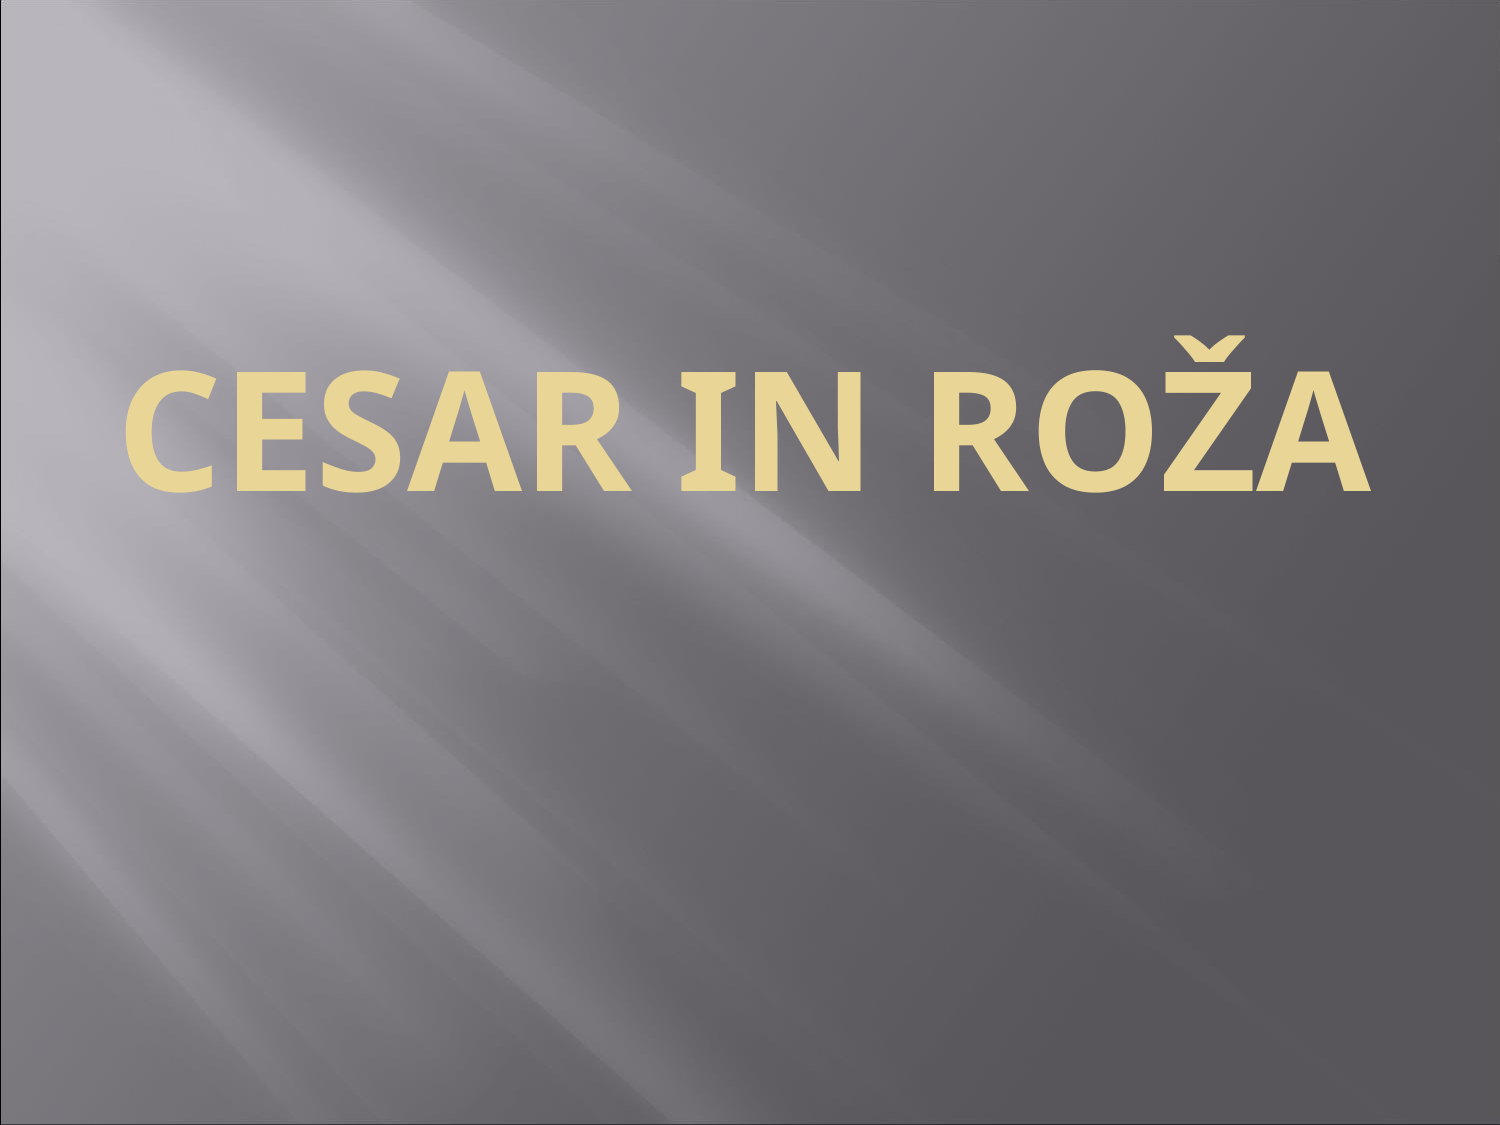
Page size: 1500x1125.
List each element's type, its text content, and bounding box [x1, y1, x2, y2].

picture [0, 0, 1500, 1125]
title Cesar in roža [69, 224, 1420, 525]
